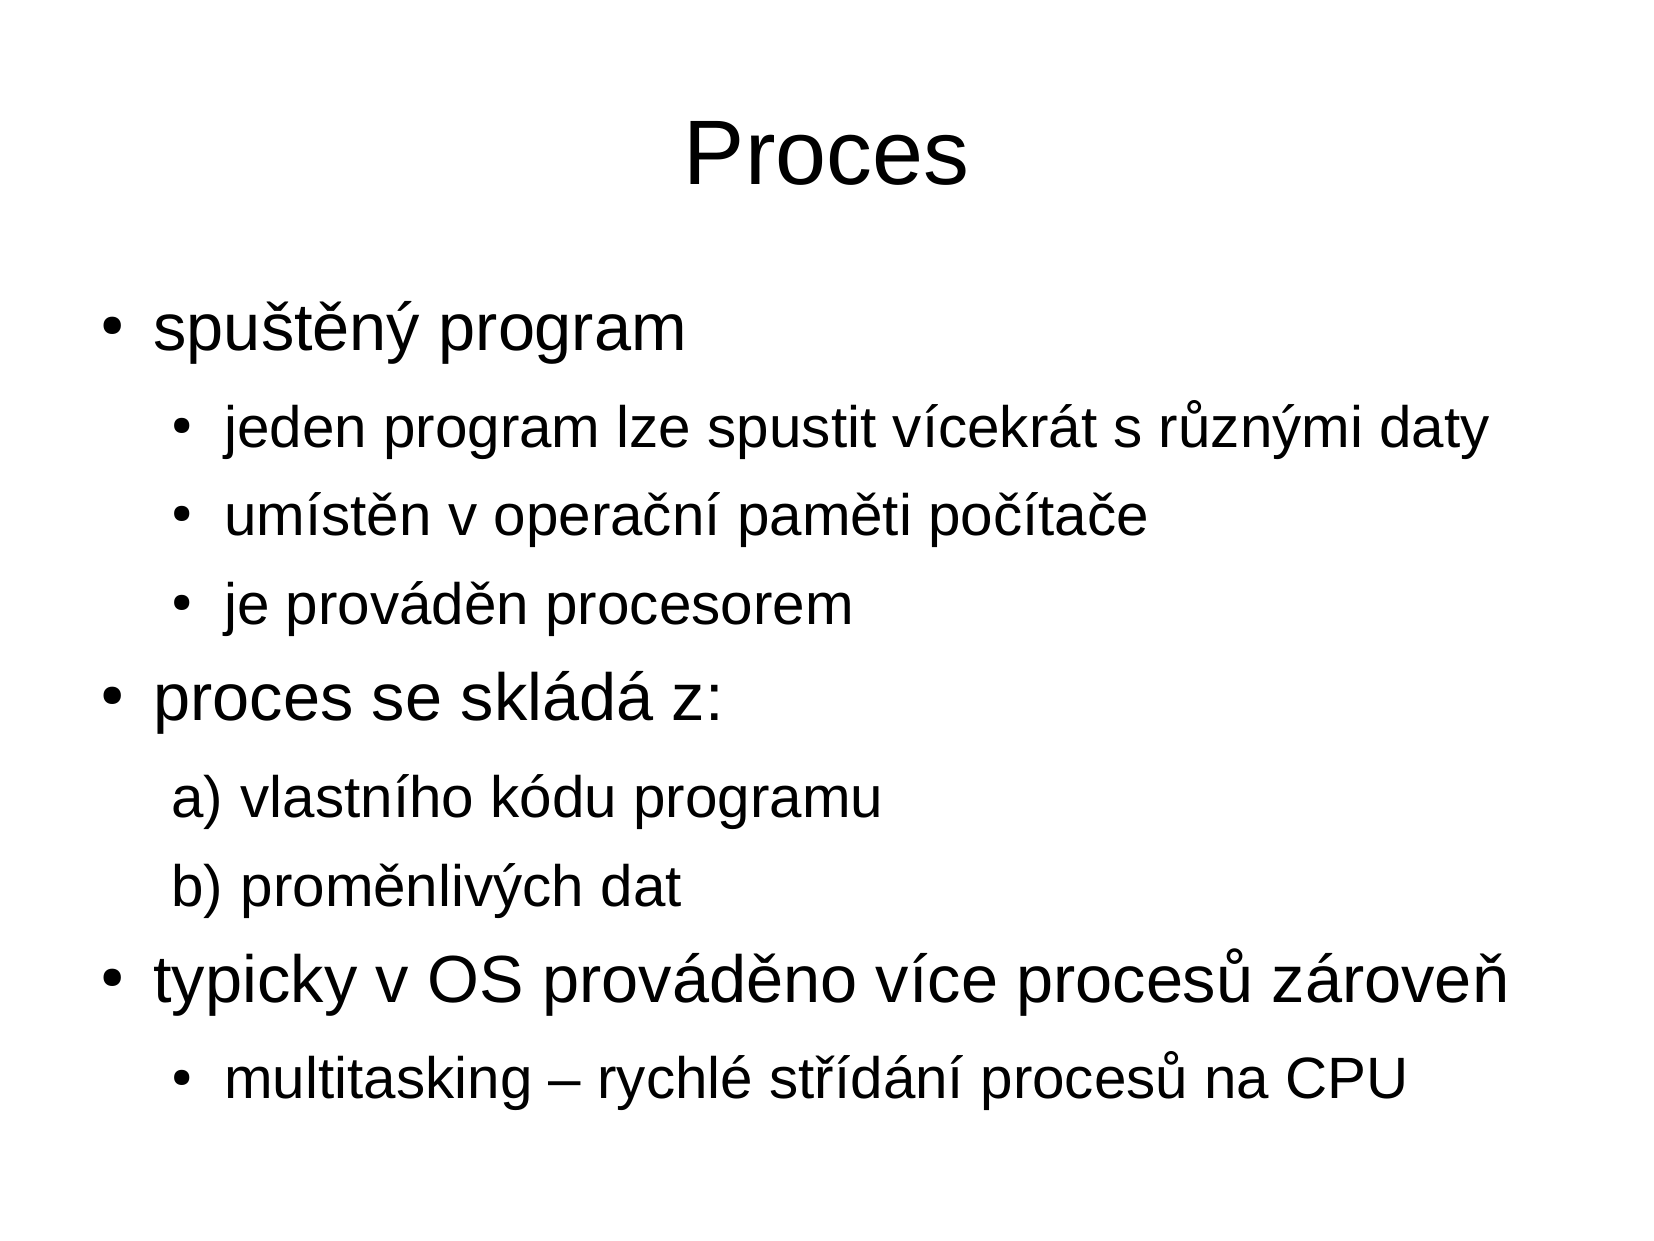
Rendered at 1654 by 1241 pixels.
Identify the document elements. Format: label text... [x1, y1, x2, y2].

list spuštěný program jeden program lze spustit vícekrát s různými daty umístěn v operační paměti počítače je prováděn procesorem proces se skládá z: vlastního kódu programu proměnlivých dat typicky v OS prováděno více procesů zároveň multitasking – rychlé střídání procesů na CPU [82, 290, 1571, 1112]
title Proces [82, 56, 1571, 250]
